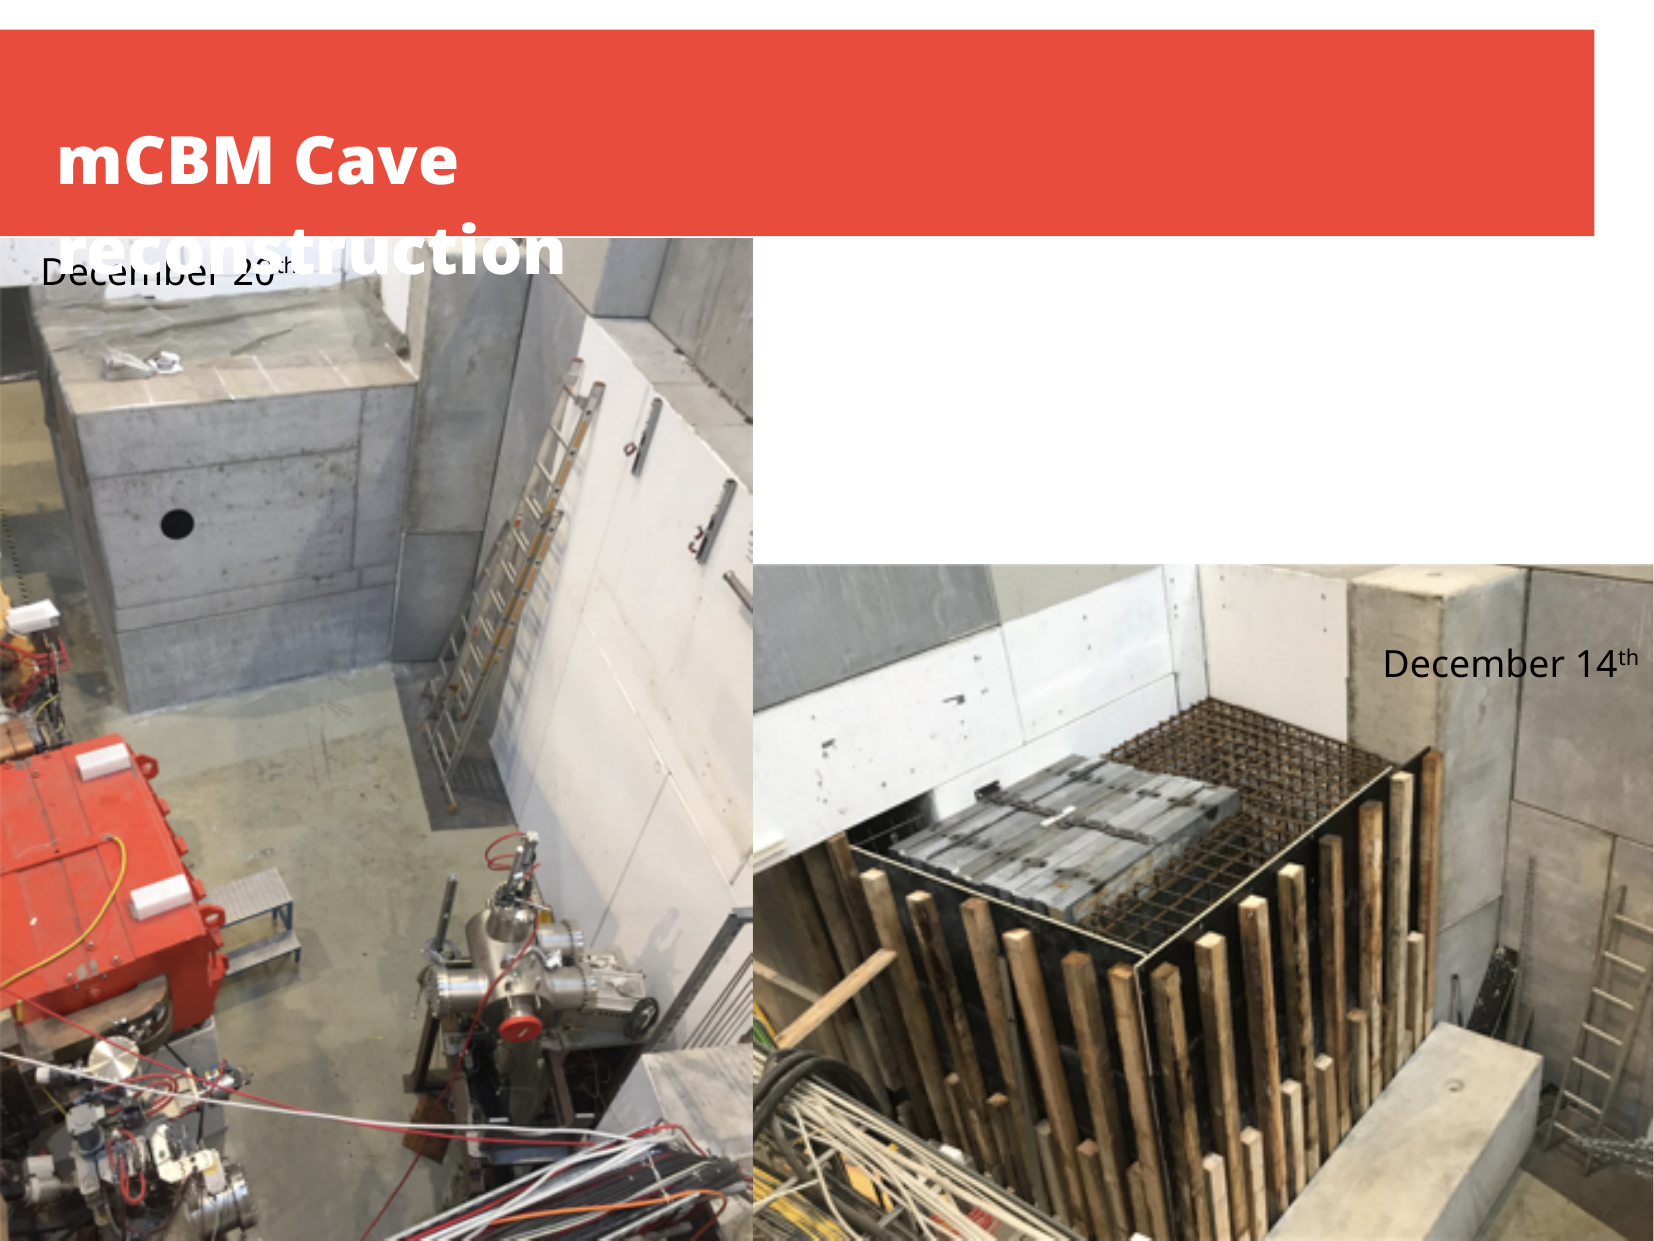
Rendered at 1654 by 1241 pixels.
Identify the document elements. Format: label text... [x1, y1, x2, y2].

text_box December 20th [25, 238, 279, 301]
text_box December 14th [1367, 630, 1621, 693]
picture [364, 238, 375, 265]
picture [496, 246, 507, 265]
picture [0, 238, 1654, 1241]
text_box mCBM Cave reconstruction [56, 112, 961, 203]
